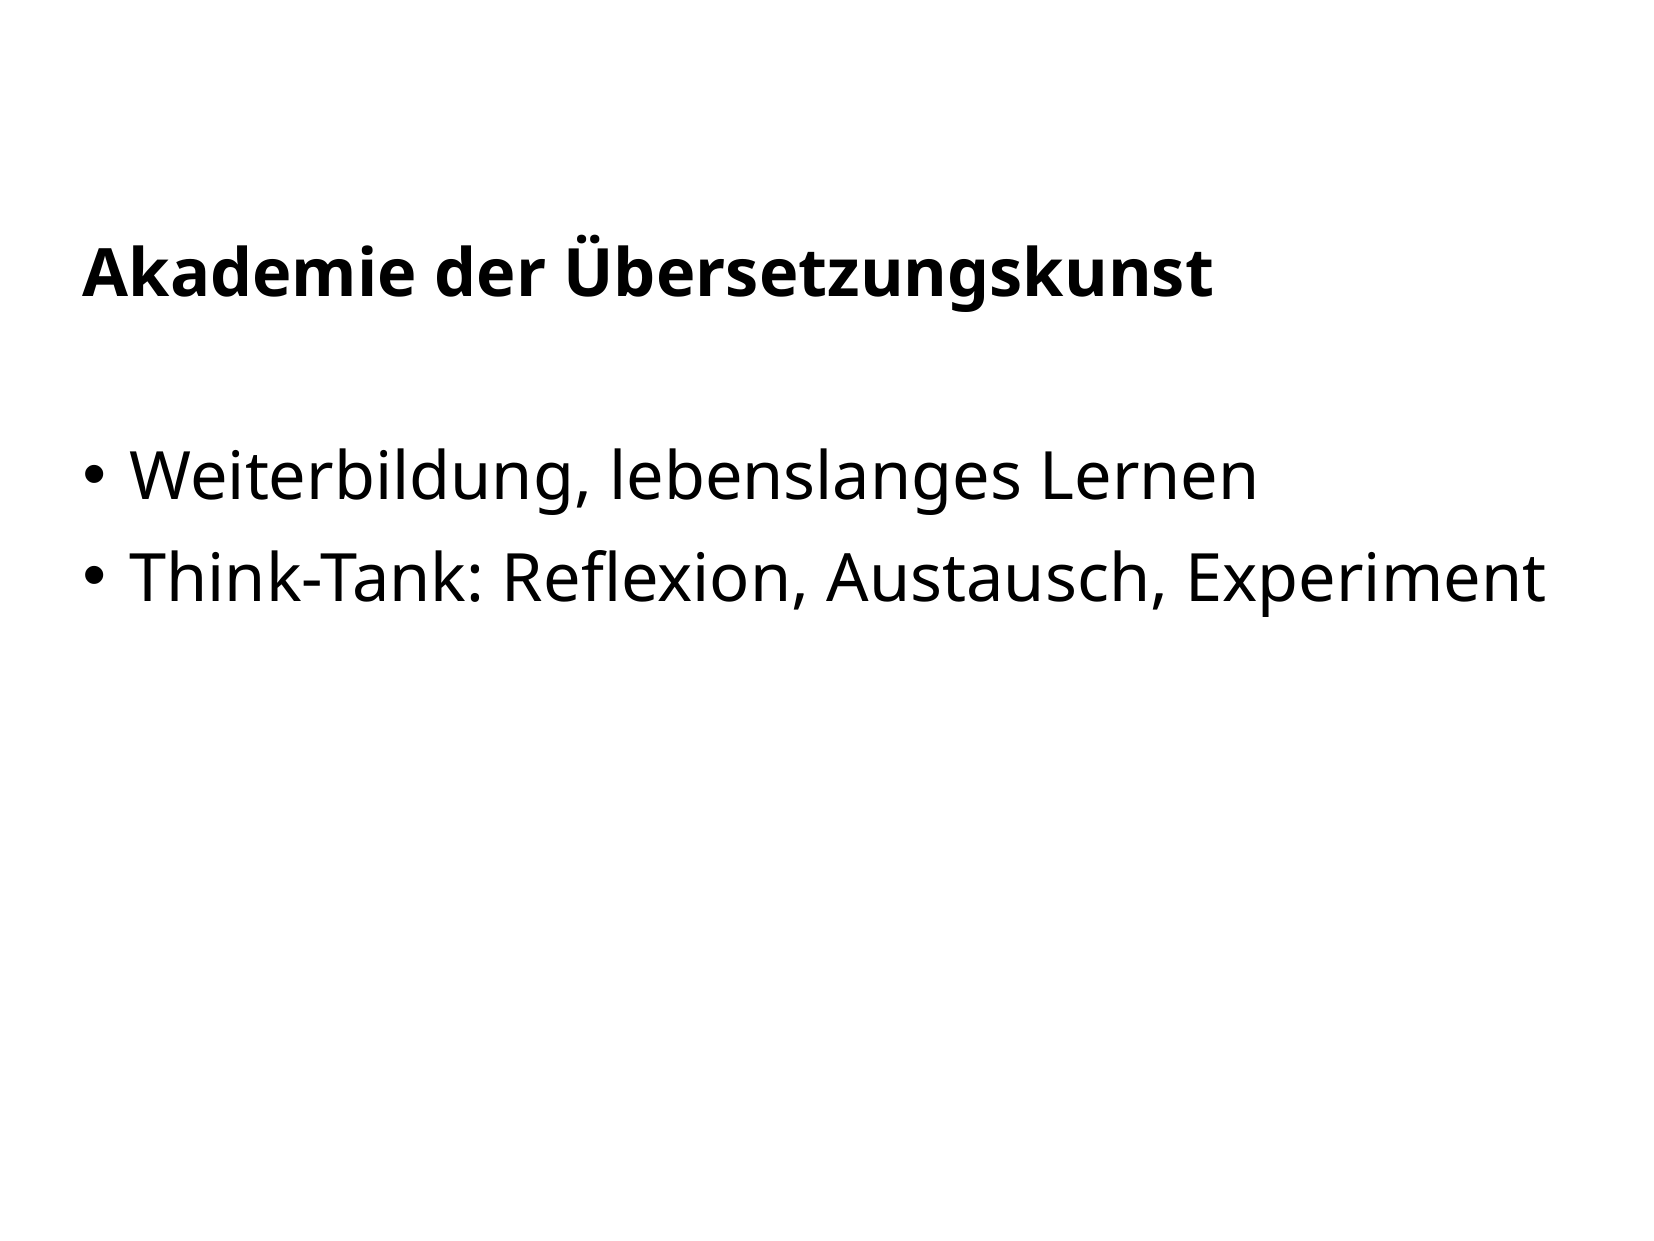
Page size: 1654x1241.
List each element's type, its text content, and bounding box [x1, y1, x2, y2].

list Akademie der Übersetzungskunst Weiterbildung, lebenslanges Lernen Think-Tank: Reflexion, Austausch, Experiment [82, 225, 1571, 1044]
